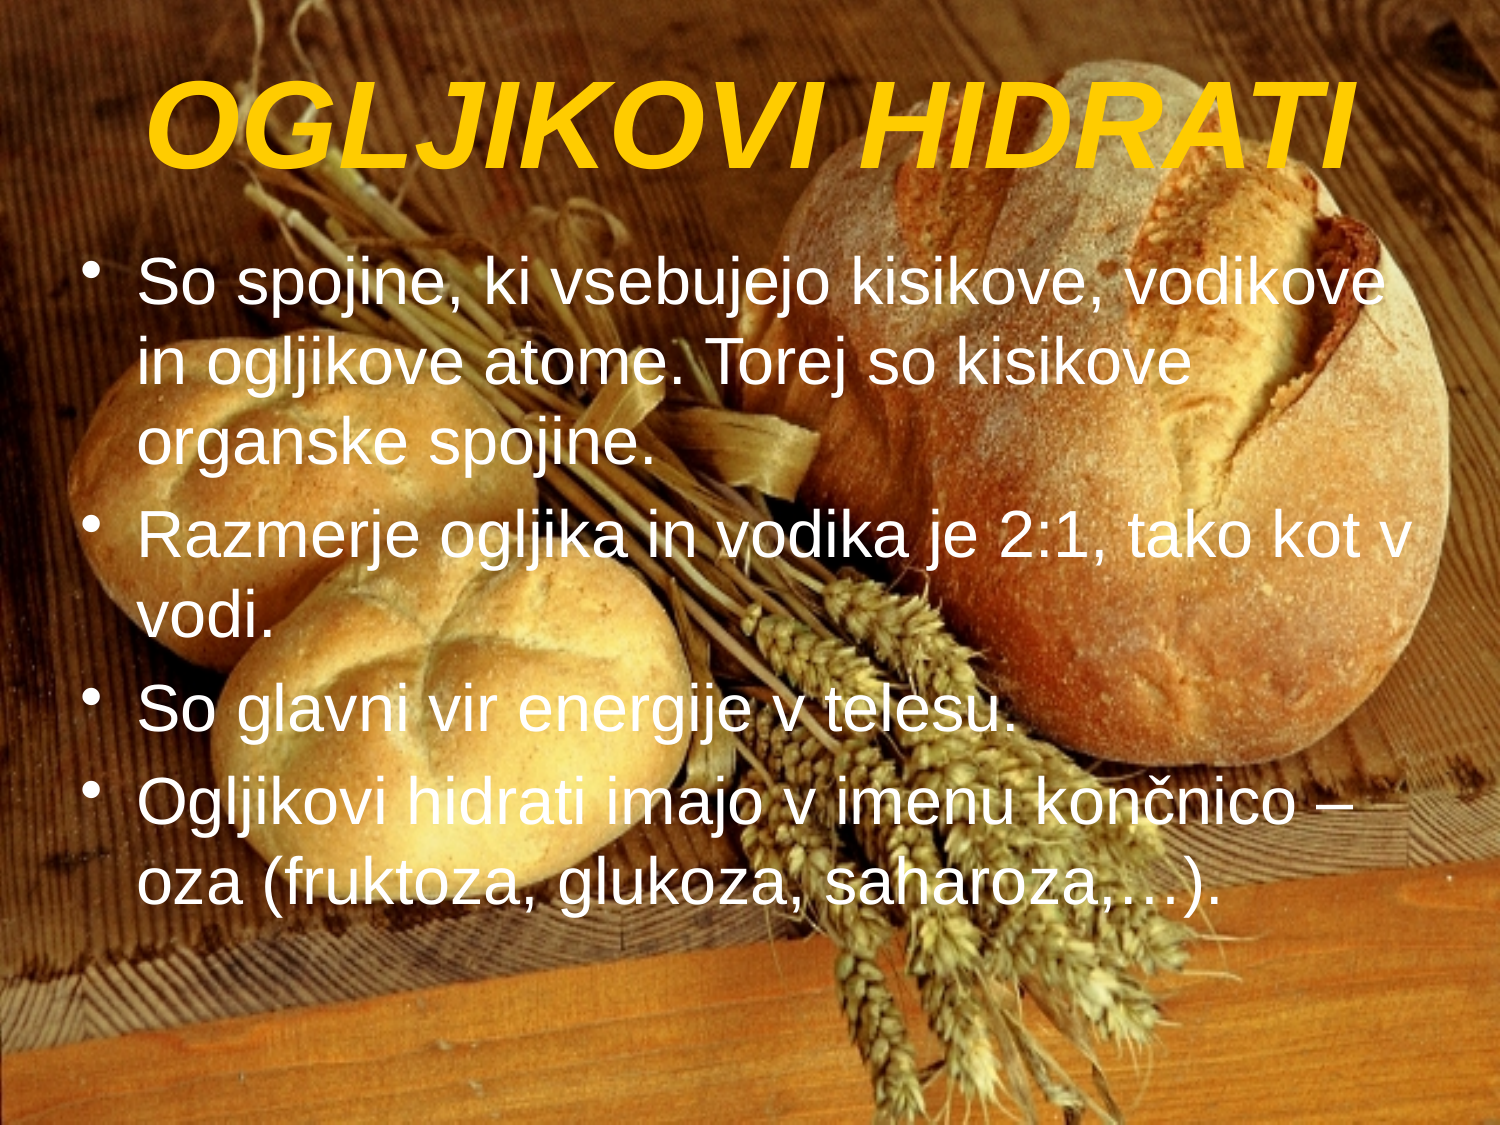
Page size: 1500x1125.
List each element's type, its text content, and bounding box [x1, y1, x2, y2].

list So spojine, ki vsebujejo kisikove, vodikove in ogljikove atome. Torej so kisikove organske spojine. Razmerje ogljika in vodika je 2:1, tako kot v vodi. So glavni vir energije v telesu. Ogljikovi hidrati imajo v imenu končnico –oza (fruktoza, glukoza, saharoza,…). [64, 137, 1437, 982]
title OGLJIKOVI HIDRATI [64, 78, 1436, 159]
picture [0, 0, 1500, 1125]
